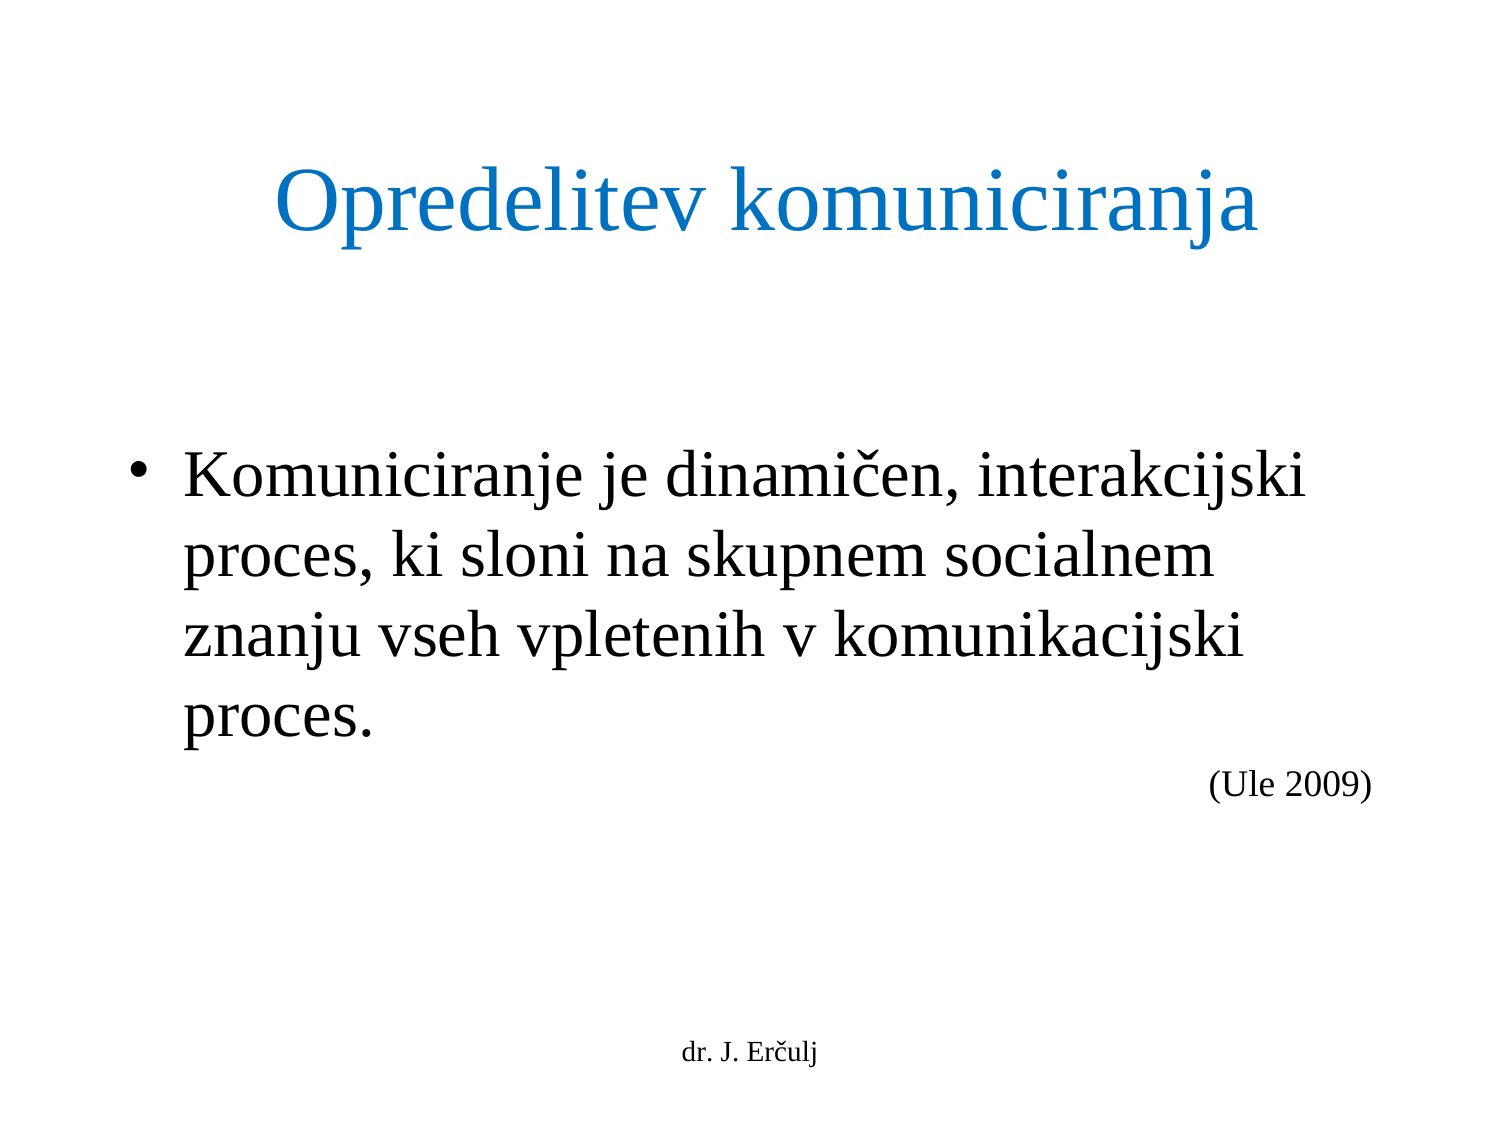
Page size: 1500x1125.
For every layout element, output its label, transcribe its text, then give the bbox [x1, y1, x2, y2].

title Opredelitev komuniciranja [112, 99, 1388, 288]
list Komuniciranje je dinamičen, interakcijski proces, ki sloni na skupnem socialnem znanju vseh vpletenih v komunikacijski proces. (Ule 2009) [112, 324, 1388, 1001]
text_box dr. J. Erčulj [512, 1025, 988, 1101]
